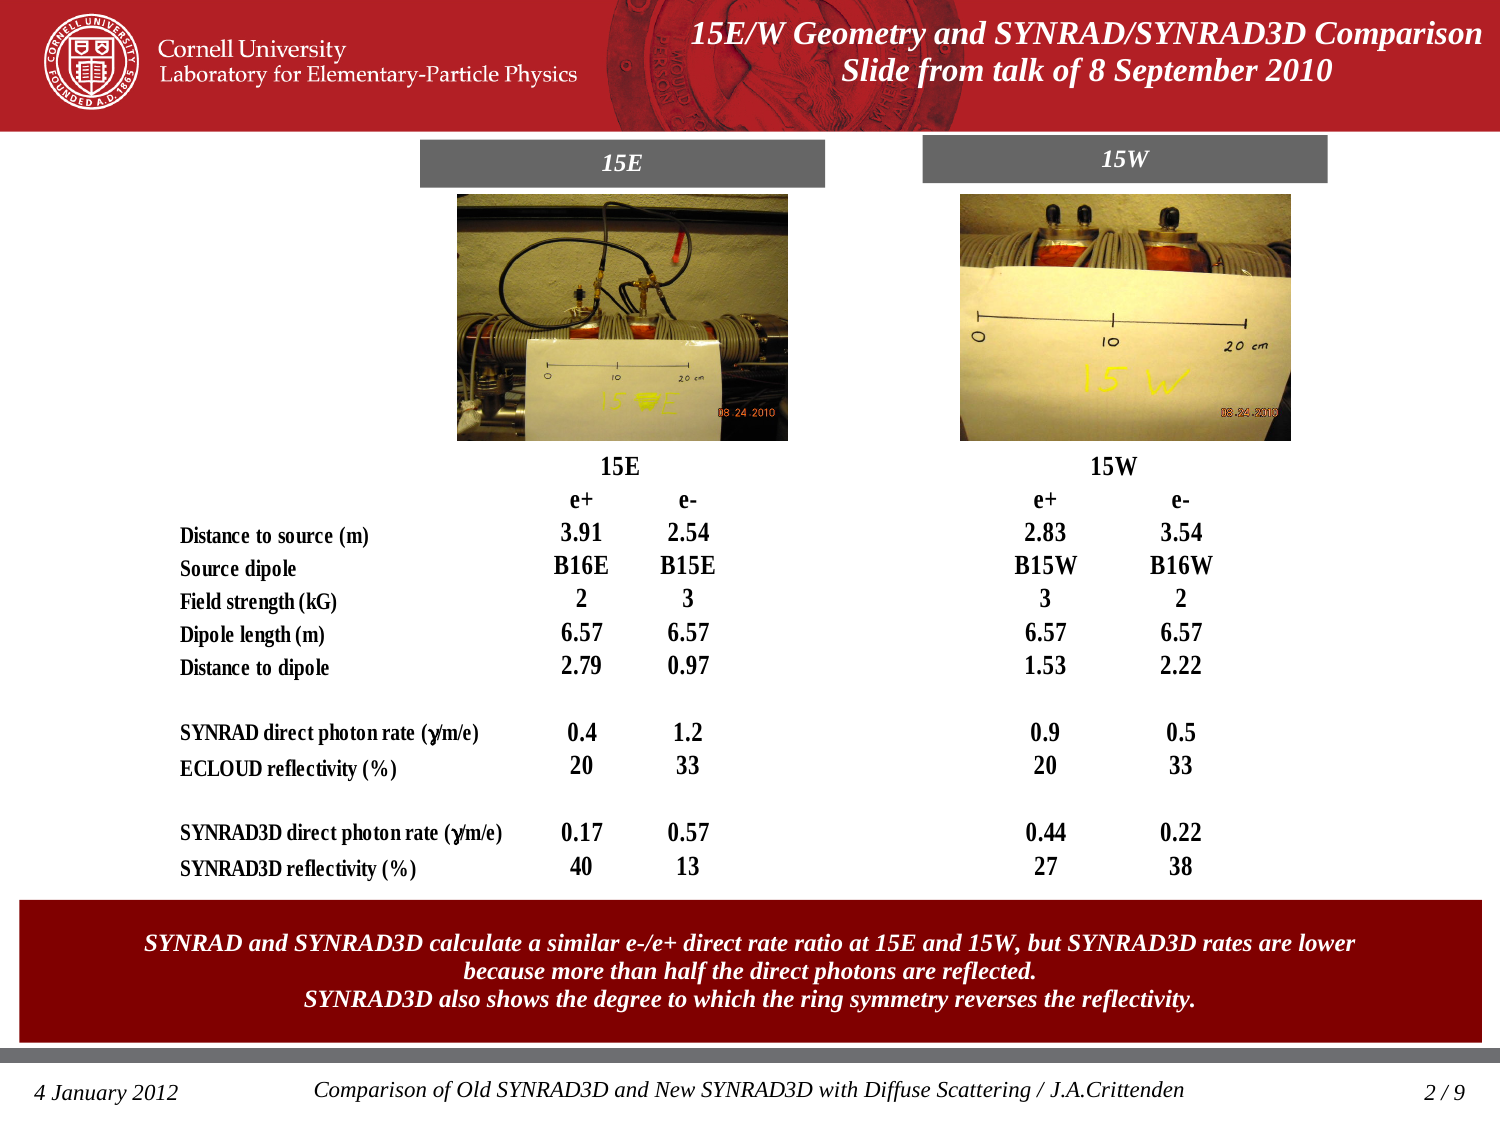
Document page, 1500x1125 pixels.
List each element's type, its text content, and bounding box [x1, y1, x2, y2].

text_box 15E/W Geometry and SYNRAD/SYNRAD3D Comparison Slide from talk of 8 September 2010 [675, 15, 1500, 91]
picture [0, 0, 1500, 132]
picture [960, 194, 1291, 442]
picture [457, 194, 788, 442]
chart [178, 450, 1252, 886]
text_box 15E [420, 139, 826, 188]
text_box 15W [922, 135, 1328, 184]
text_box SYNRAD and SYNRAD3D calculate a similar e-/e+ direct rate ratio at 15E and 15W, but SYNRAD3D rates are lower because more than half the direct photons are reflected. SYNRAD3D also shows the degree to which the ring symmetry reverses the reflectivity. [19, 899, 1482, 1043]
